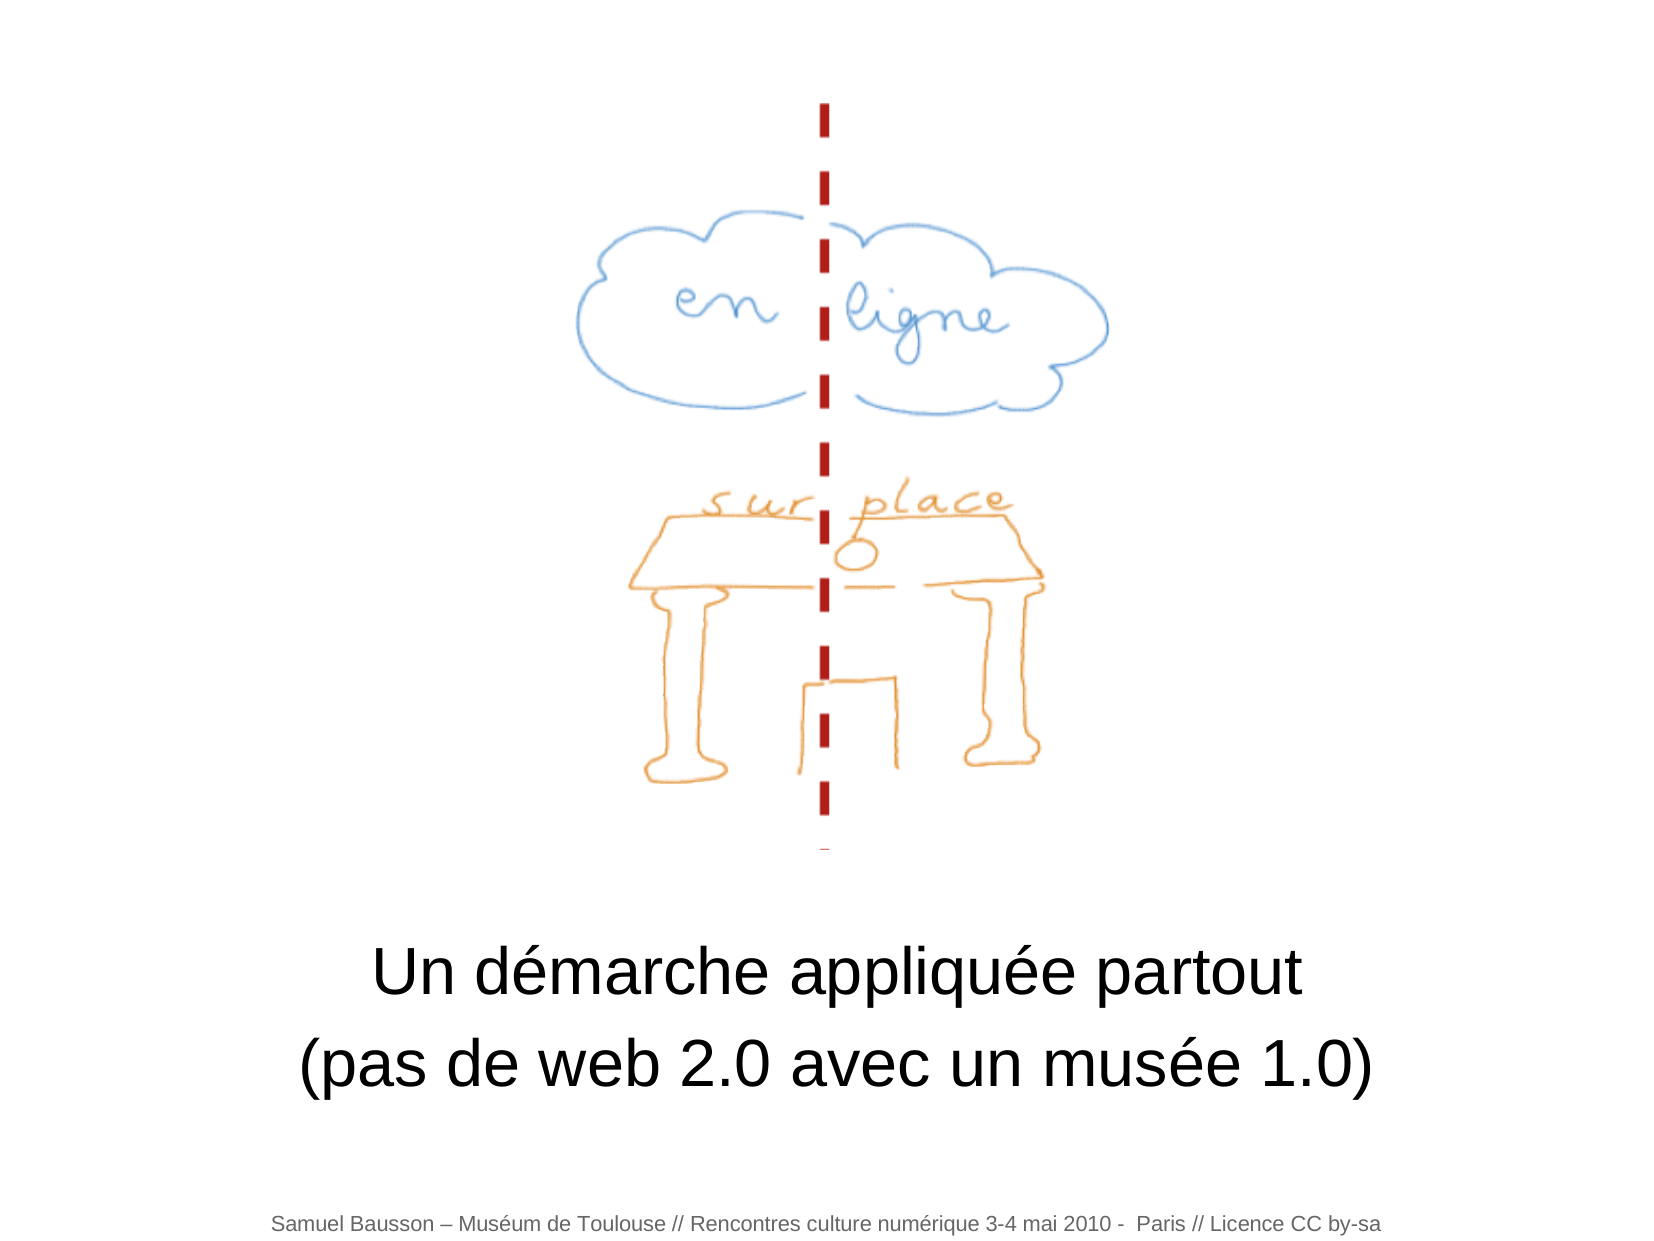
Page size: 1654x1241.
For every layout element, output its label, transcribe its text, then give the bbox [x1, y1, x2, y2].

picture [574, 103, 1128, 850]
subtitle Un démarche appliquée partout (pas de web 2.0 avec un musée 1.0) [47, 850, 1628, 1185]
